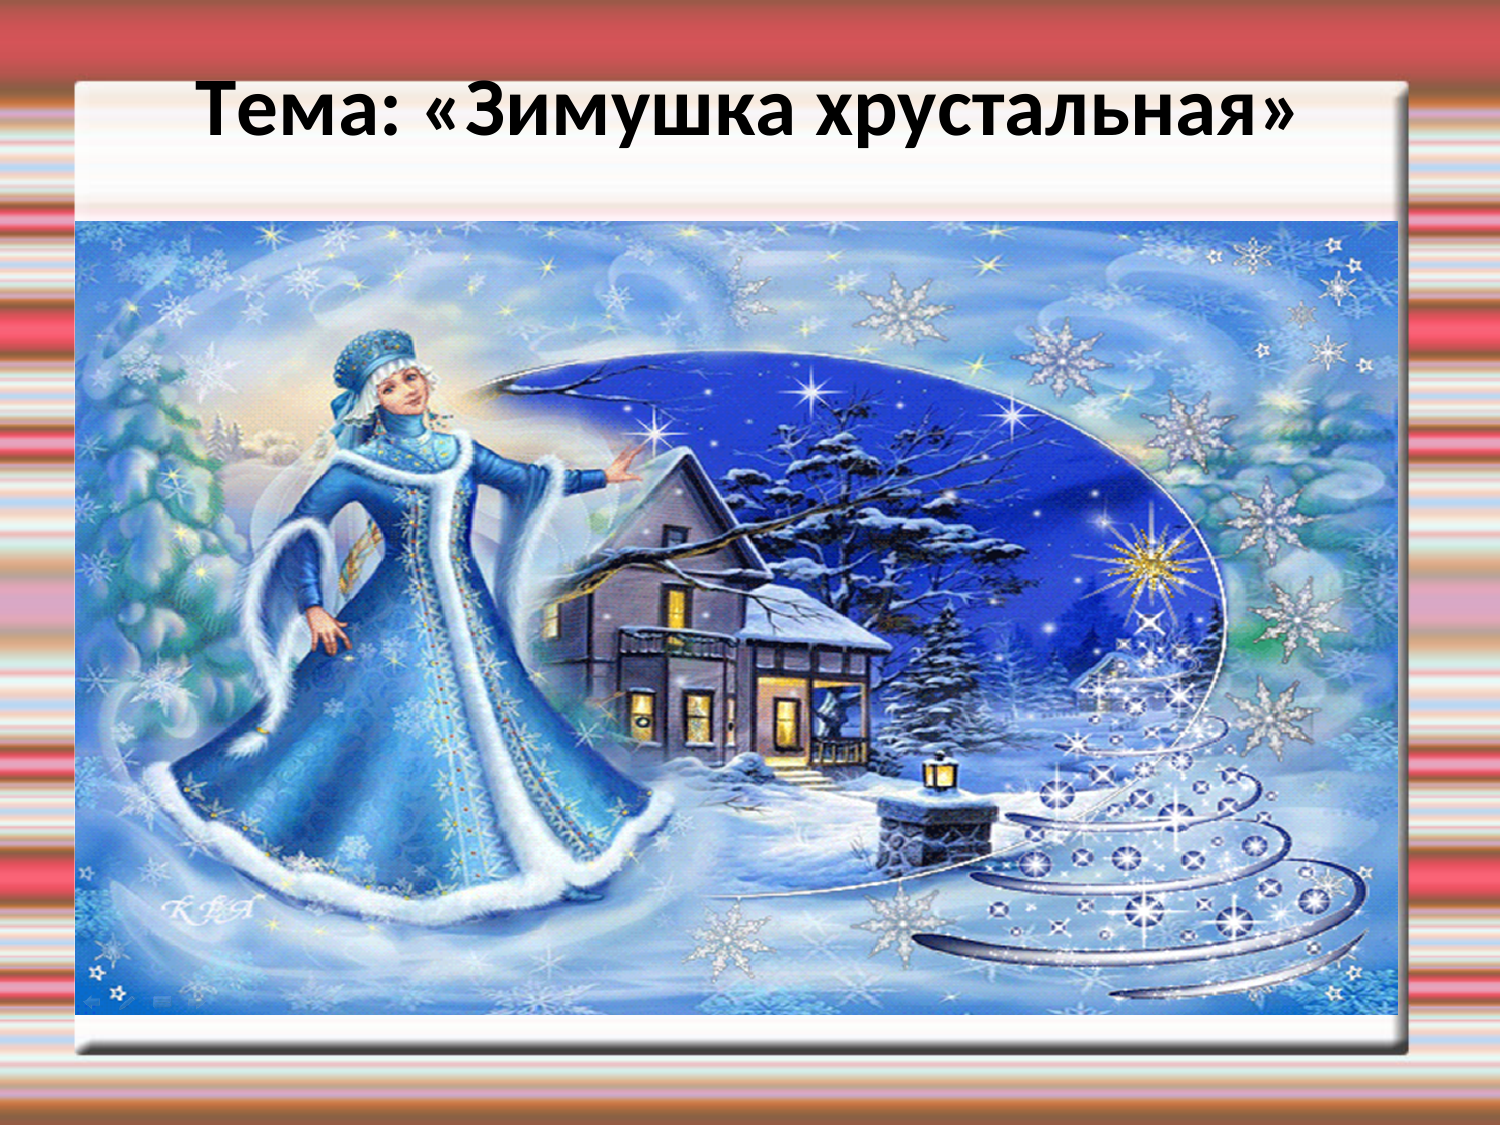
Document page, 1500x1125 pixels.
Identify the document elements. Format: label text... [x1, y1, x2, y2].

picture [75, 221, 1398, 1015]
title Тема: «Зимушка хрустальная» [75, 45, 1425, 153]
